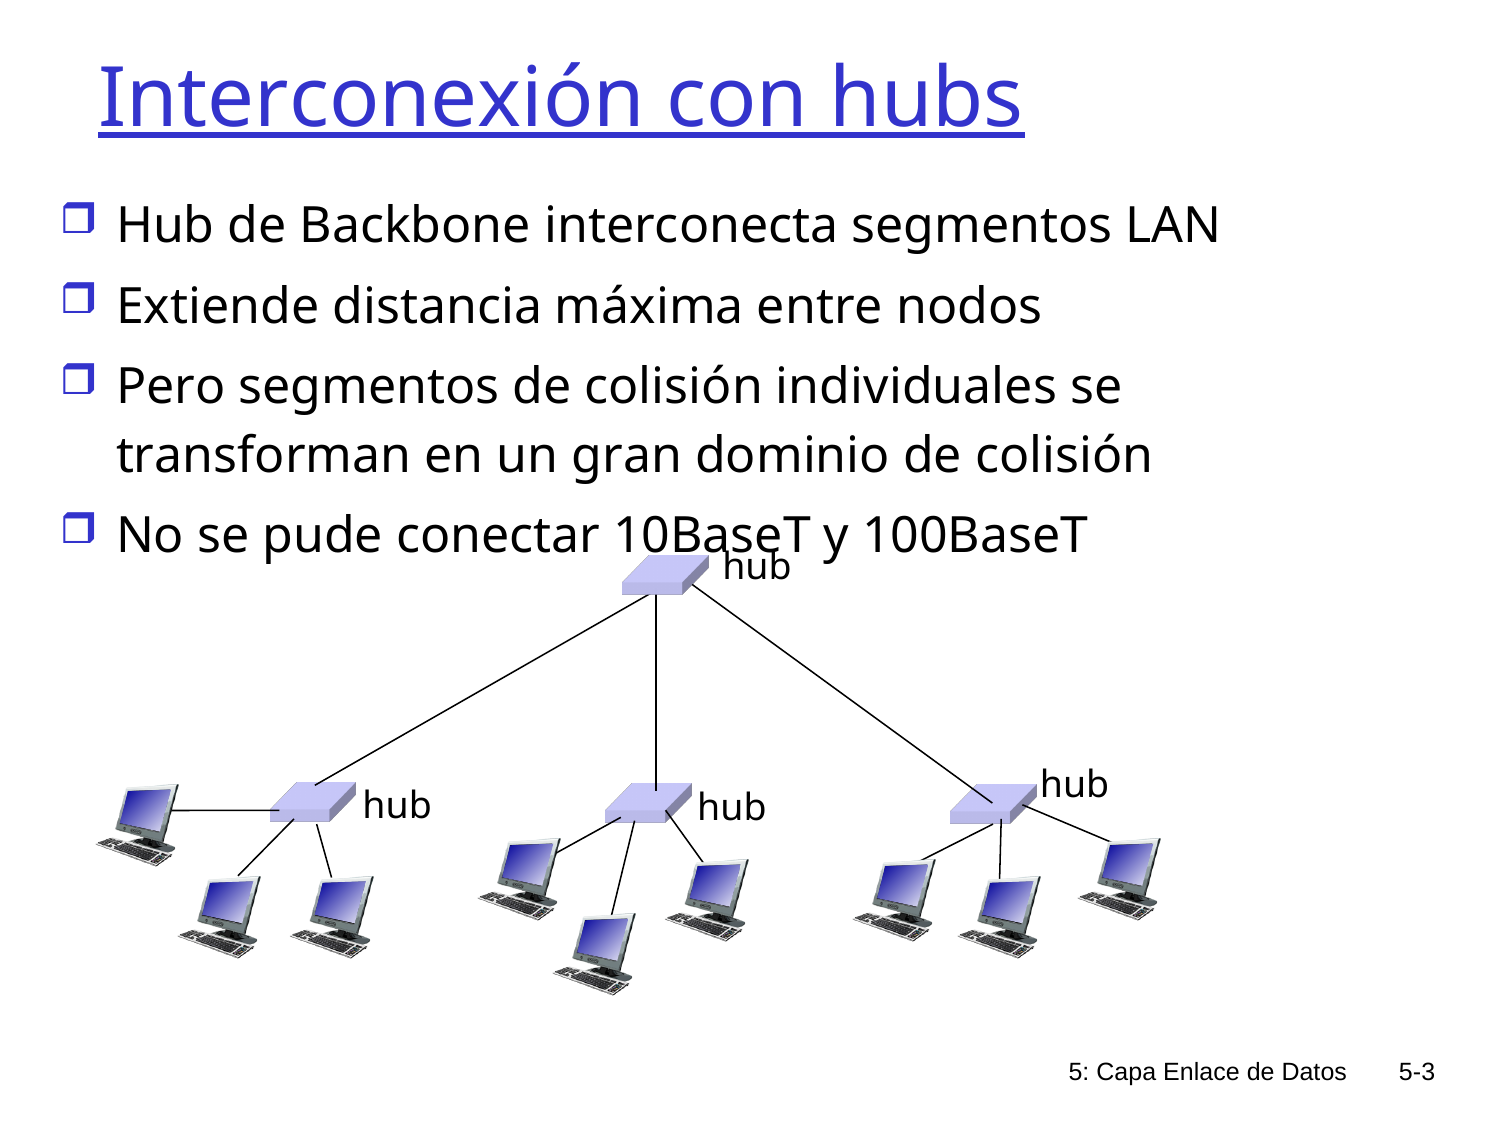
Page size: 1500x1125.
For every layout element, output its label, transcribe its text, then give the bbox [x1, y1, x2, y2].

text_box hub [1024, 752, 1125, 813]
text_box [314, 881, 366, 924]
text_box [1102, 843, 1154, 886]
picture [1057, 834, 1163, 927]
text_box [270, 782, 347, 821]
picture [644, 855, 751, 948]
picture [75, 780, 263, 965]
text_box [950, 784, 1024, 823]
list Hub de Backbone interconecta segmentos LAN Extiende distancia máxima entre nodos Pero segmentos de colisión individuales se transforman en un gran dominio de colisión No se pude conectar 10BaseT y 100BaseT [45, 181, 1409, 539]
text_box [877, 864, 929, 907]
text_box [502, 843, 554, 886]
title Interconexión con hubs [83, 0, 1359, 181]
picture [457, 834, 638, 1002]
text_box [622, 555, 708, 595]
text_box [605, 783, 682, 822]
text_box hub [347, 773, 451, 835]
picture [269, 872, 376, 965]
text_box hub [707, 533, 807, 595]
text_box [689, 864, 741, 907]
text_box [119, 789, 172, 832]
text_box [202, 881, 254, 924]
picture [832, 855, 1043, 965]
text_box hub [682, 775, 782, 836]
text_box [982, 881, 1034, 924]
text_box [577, 918, 629, 961]
